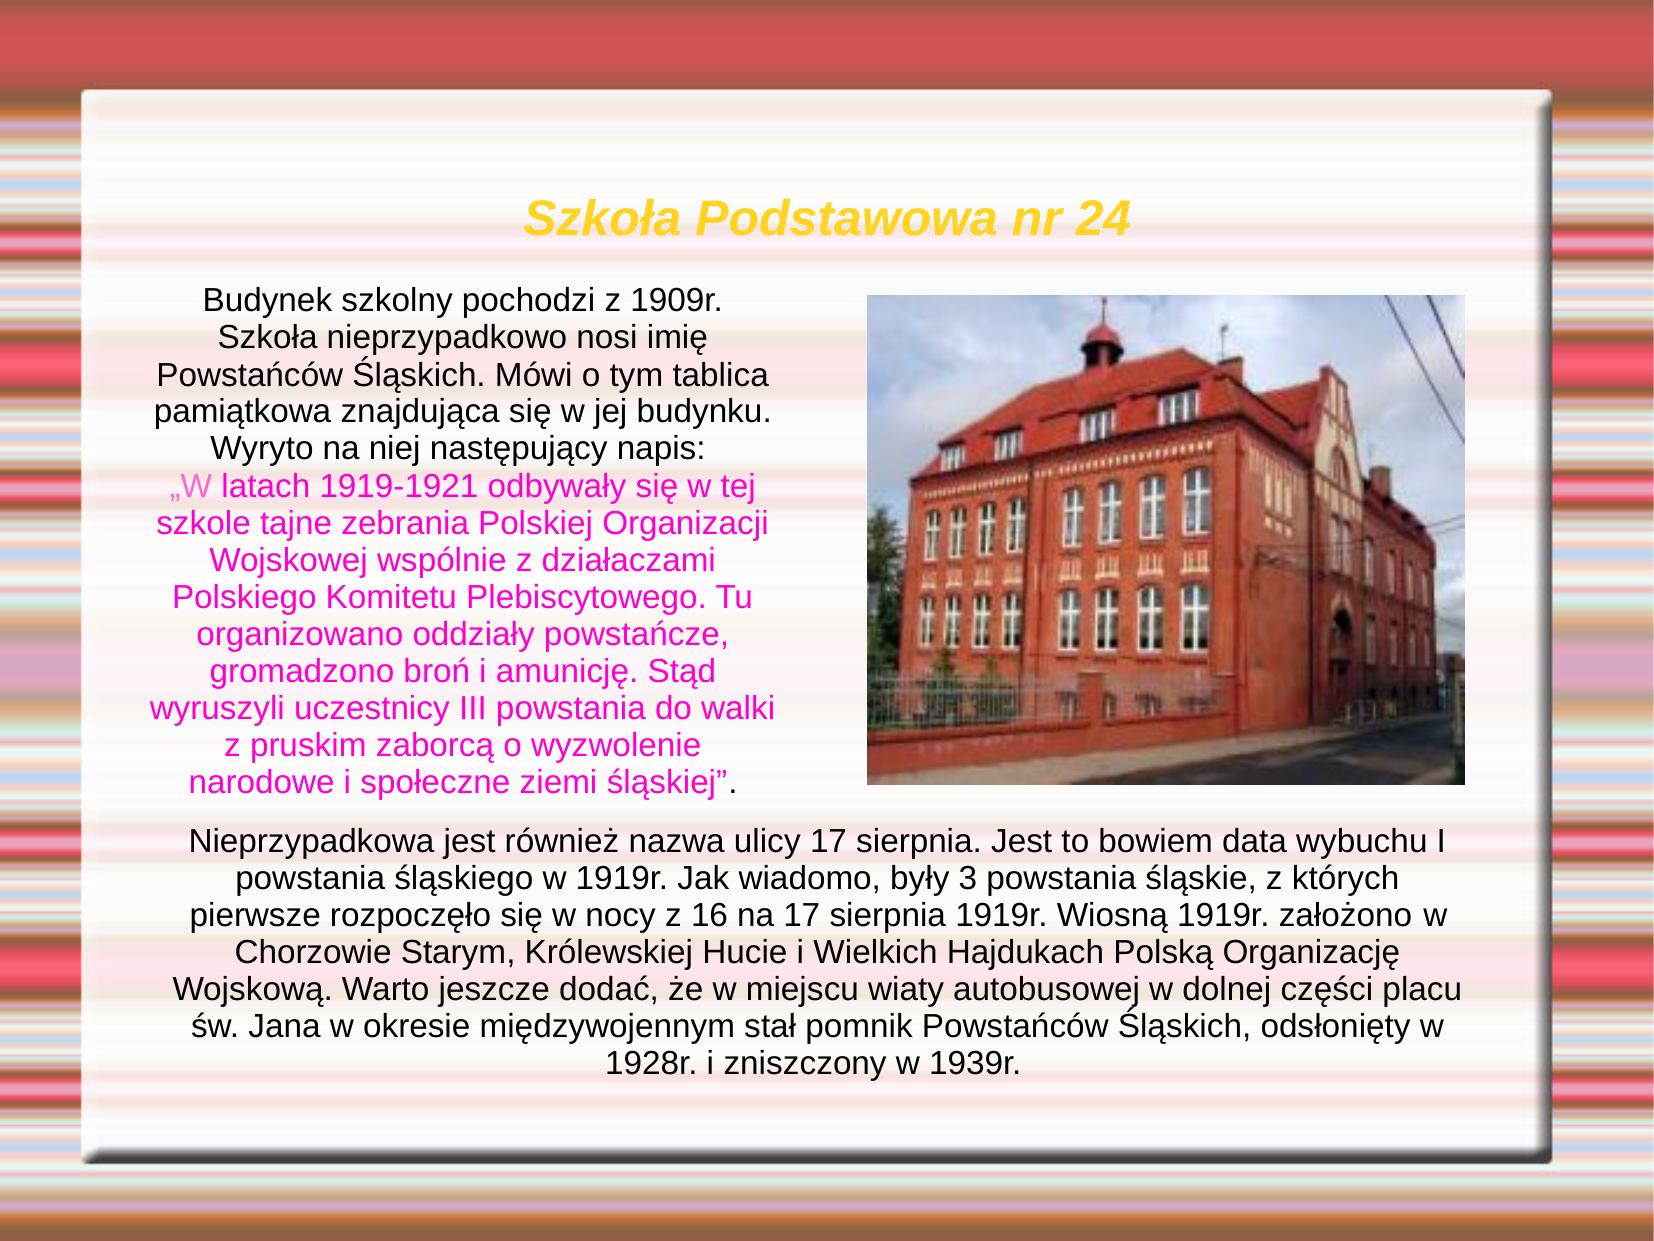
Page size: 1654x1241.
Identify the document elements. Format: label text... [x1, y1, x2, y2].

text_box Budynek szkolny pochodzi z 1909r. Szkoła nieprzypadkowo nosi imię Powstańców Śląskich. Mówi o tym tablica pamiątkowa znajdująca się w jej budynku. Wyryto na niej następujący napis: „W latach 1919-1921 odbywały się w tej szkole tajne zebrania Polskiej Organizacji Wojskowej wspólnie z działaczami Polskiego Komitetu Plebiscytowego. Tu organizowano oddziały powstańcze, gromadzono broń i amunicję. Stąd wyruszyli uczestnicy III powstania do walki z pruskim zaborcą o wyzwolenie narodowe i społeczne ziemi śląskiej”. [134, 274, 792, 812]
picture [0, 0, 1654, 1241]
text_box Nieprzypadkowa jest również nazwa ulicy 17 sierpnia. Jest to bowiem data wybuchu I powstania śląskiego w 1919r. Jak wiadomo, były 3 powstania śląskie, z których pierwsze rozpoczęło się w nocy z 16 na 17 sierpnia 1919r. Wiosną 1919r. założono w Chorzowie Starym, Królewskiej Hucie i Wielkich Hajdukach Polską Organizację Wojskową. Warto jeszcze dodać, że w miejscu wiaty autobusowej w dolnej części placu św. Jana w okresie międzywojennym stał pomnik Powstańców Śląskich, odsłonięty w 1928r. i zniszczony w 1939r. [153, 814, 1484, 1123]
title Szkoła Podstawowa nr 24 [121, 114, 1534, 322]
subtitle [134, 350, 1516, 1133]
